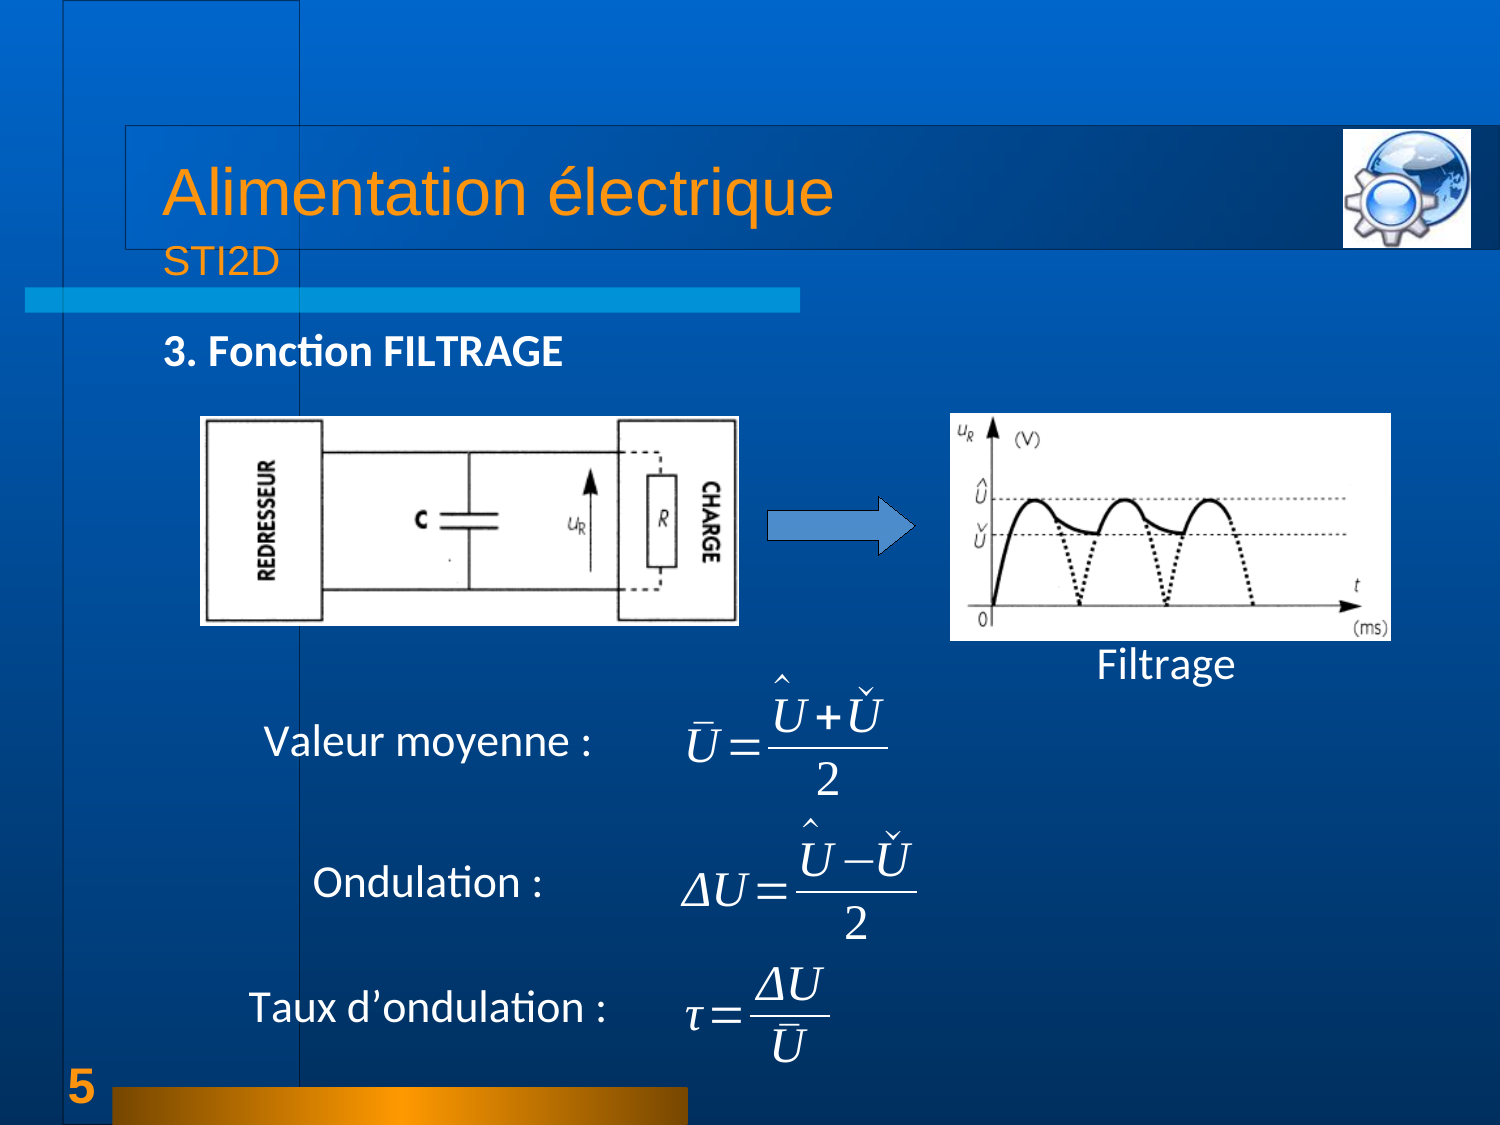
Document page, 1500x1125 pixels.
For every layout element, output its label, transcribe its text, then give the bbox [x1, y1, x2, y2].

chart [671, 817, 925, 951]
chart [677, 673, 897, 807]
picture [200, 416, 739, 626]
text_box Ondulation : [206, 856, 650, 927]
picture [950, 413, 1391, 641]
text_box Filtrage [944, 637, 1388, 709]
text_box Taux d’ondulation : [206, 980, 650, 1052]
text_box Valeur moyenne : [206, 714, 650, 786]
text_box [767, 496, 916, 556]
chart [677, 956, 838, 1075]
text_box 3. Fonction FILTRAGE [147, 324, 1415, 1013]
picture [1343, 129, 1471, 248]
